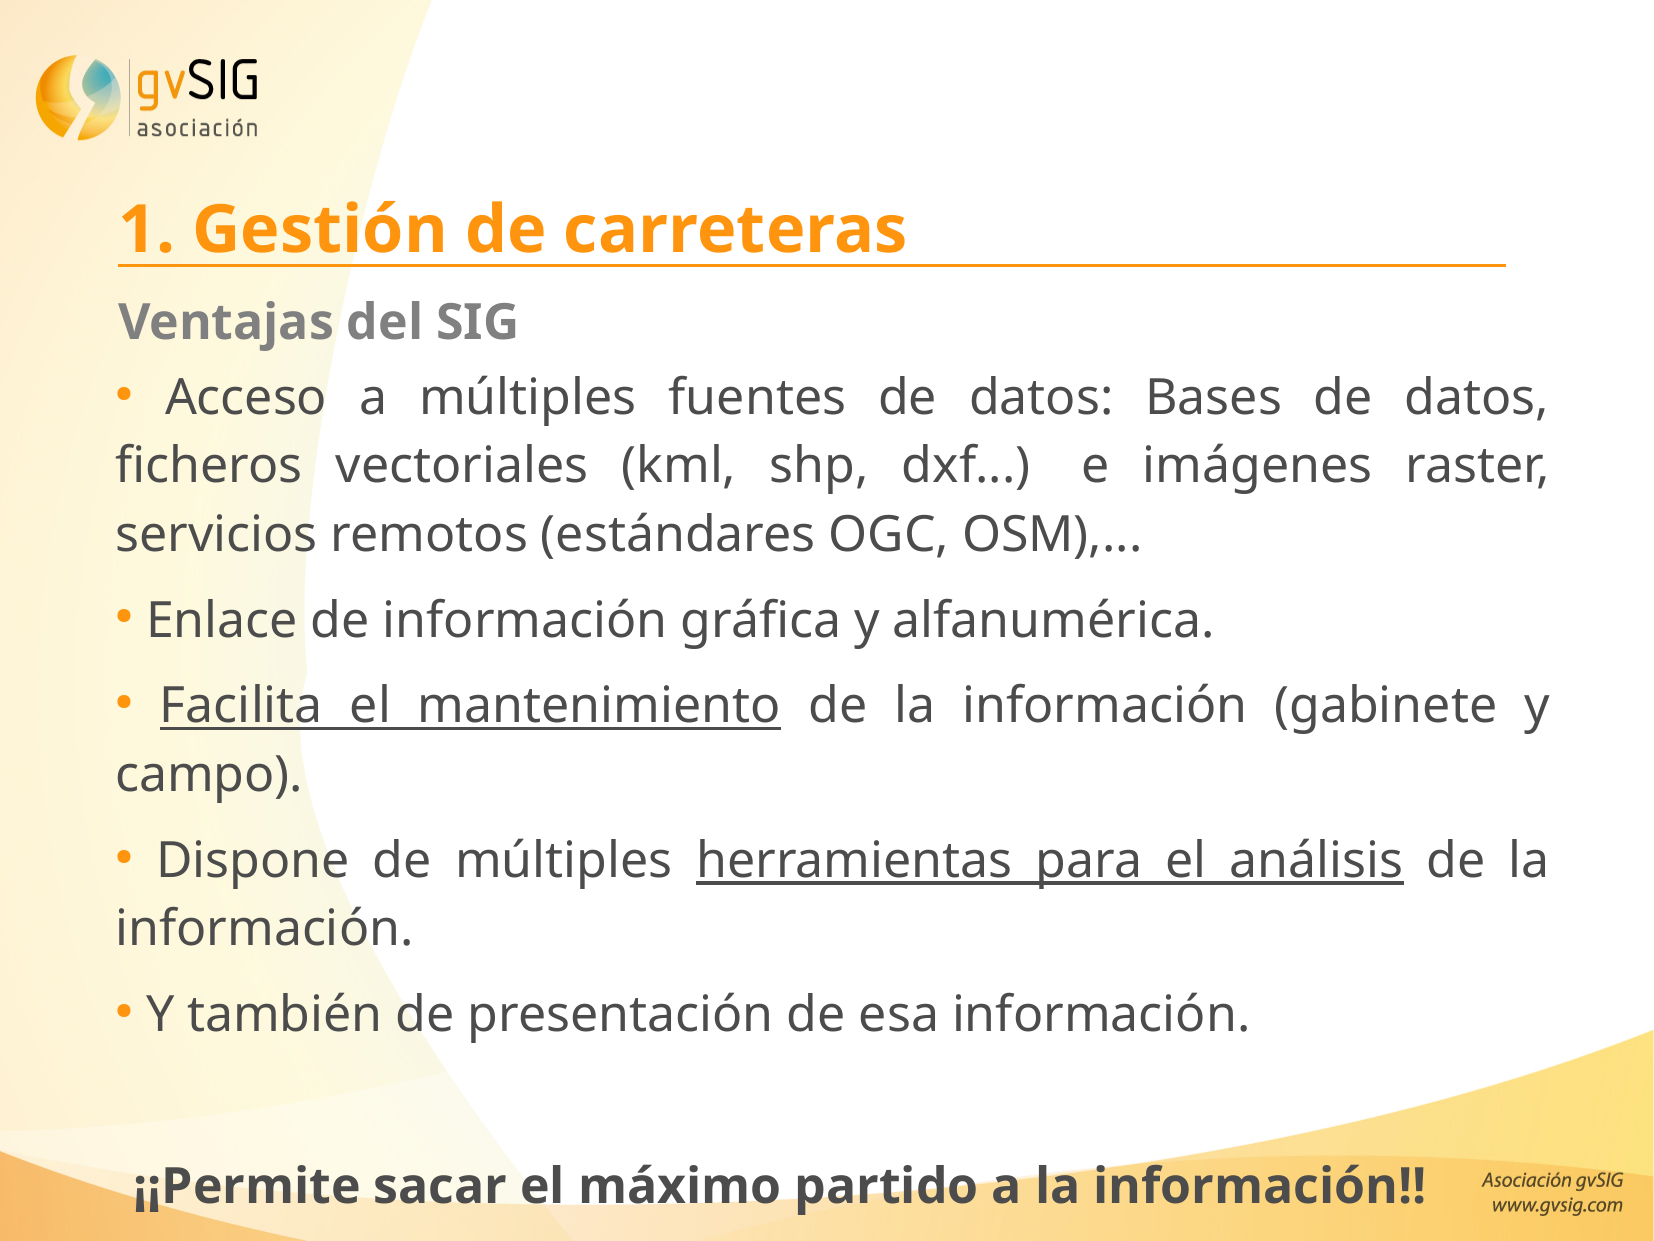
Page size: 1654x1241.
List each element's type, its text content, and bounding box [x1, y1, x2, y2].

title Ventajas del SIG [118, 276, 1447, 353]
picture [0, 0, 1654, 1241]
title 1. Gestión de carreteras [118, 177, 1607, 276]
text_box Acceso a múltiples fuentes de datos: Bases de datos, ficheros vectoriales (kml, shp, dxf...) e imágenes raster, servicios remotos (estándares OGC, OSM),... Enlace de información gráfica y alfanumérica. Facilita el mantenimiento de la información (gabinete y campo). Dispone de múltiples herramientas para el análisis de la información. Y también de presentación de esa información. ¡¡Permite sacar el máximo partido a la información!! [100, 353, 1565, 1178]
